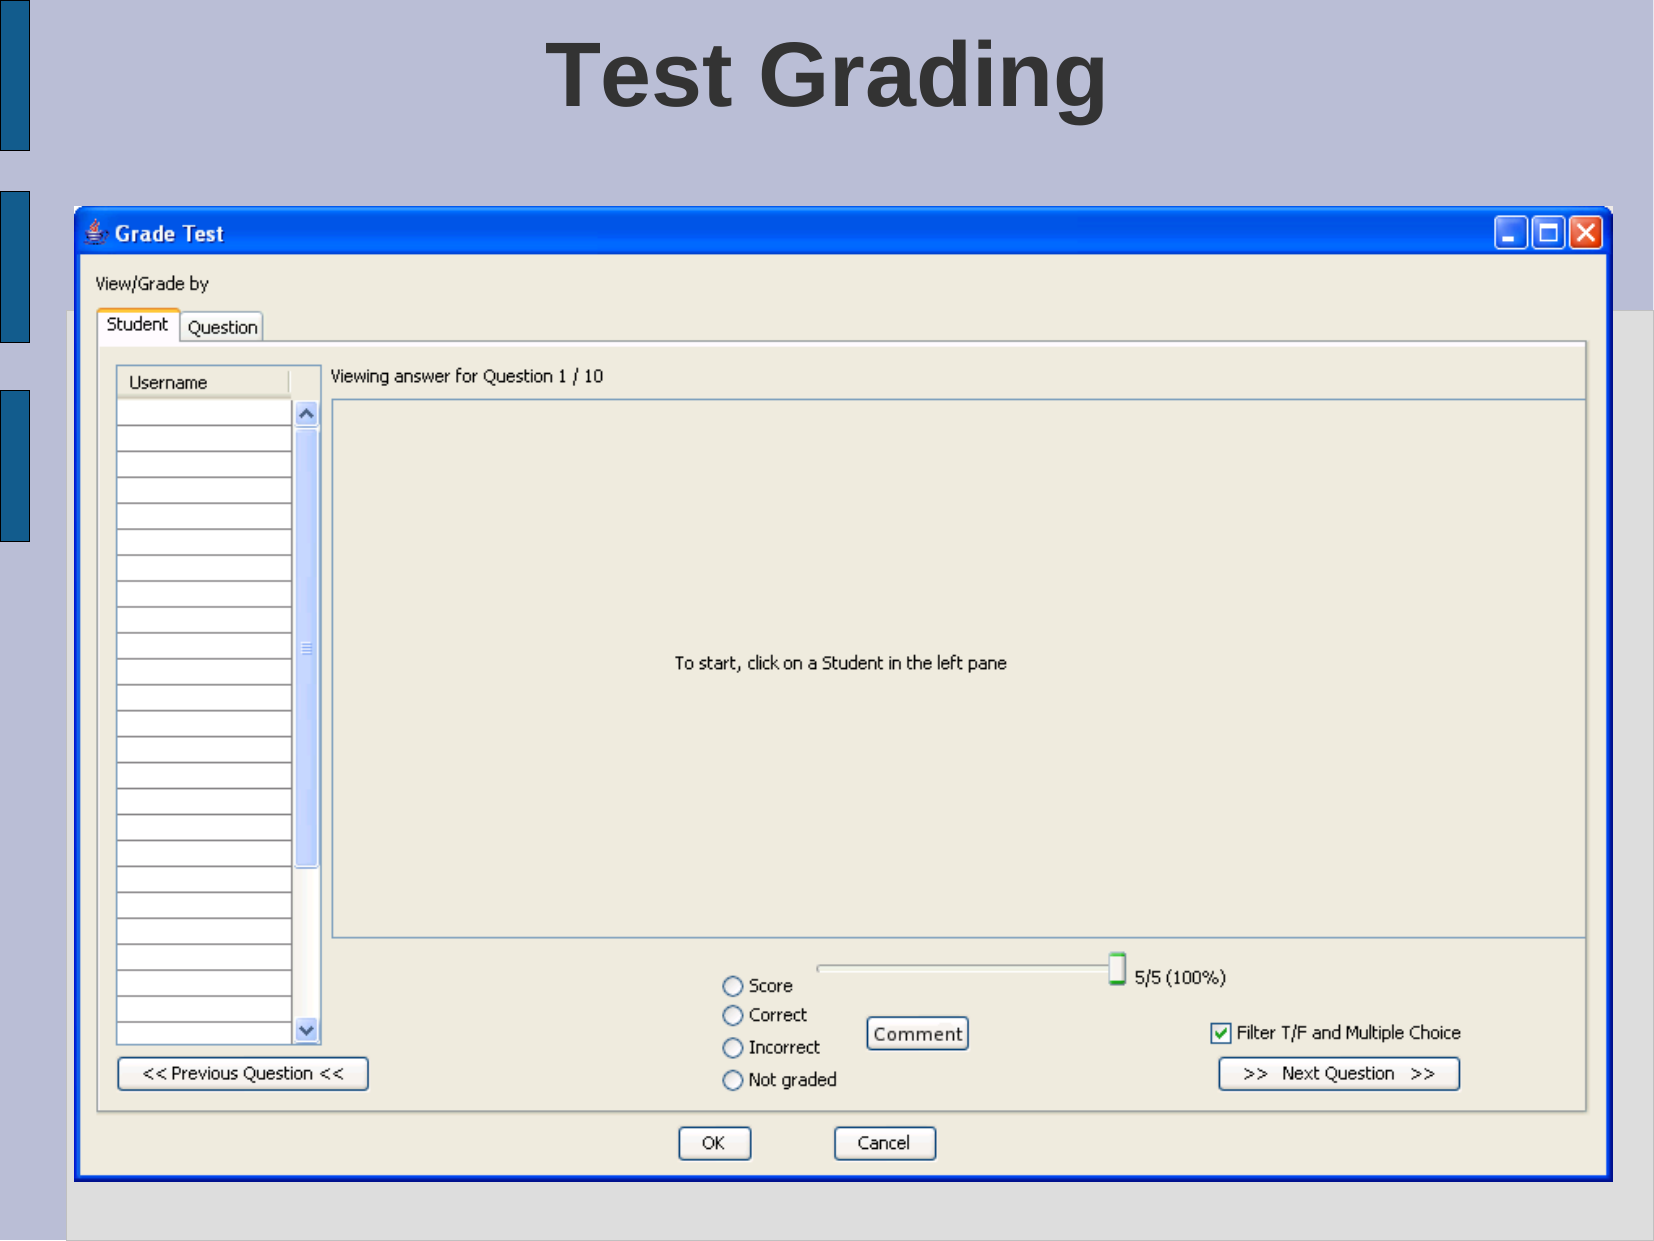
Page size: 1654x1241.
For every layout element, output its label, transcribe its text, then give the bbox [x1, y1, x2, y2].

picture [74, 206, 1613, 1182]
title Test Grading [121, 0, 1534, 151]
